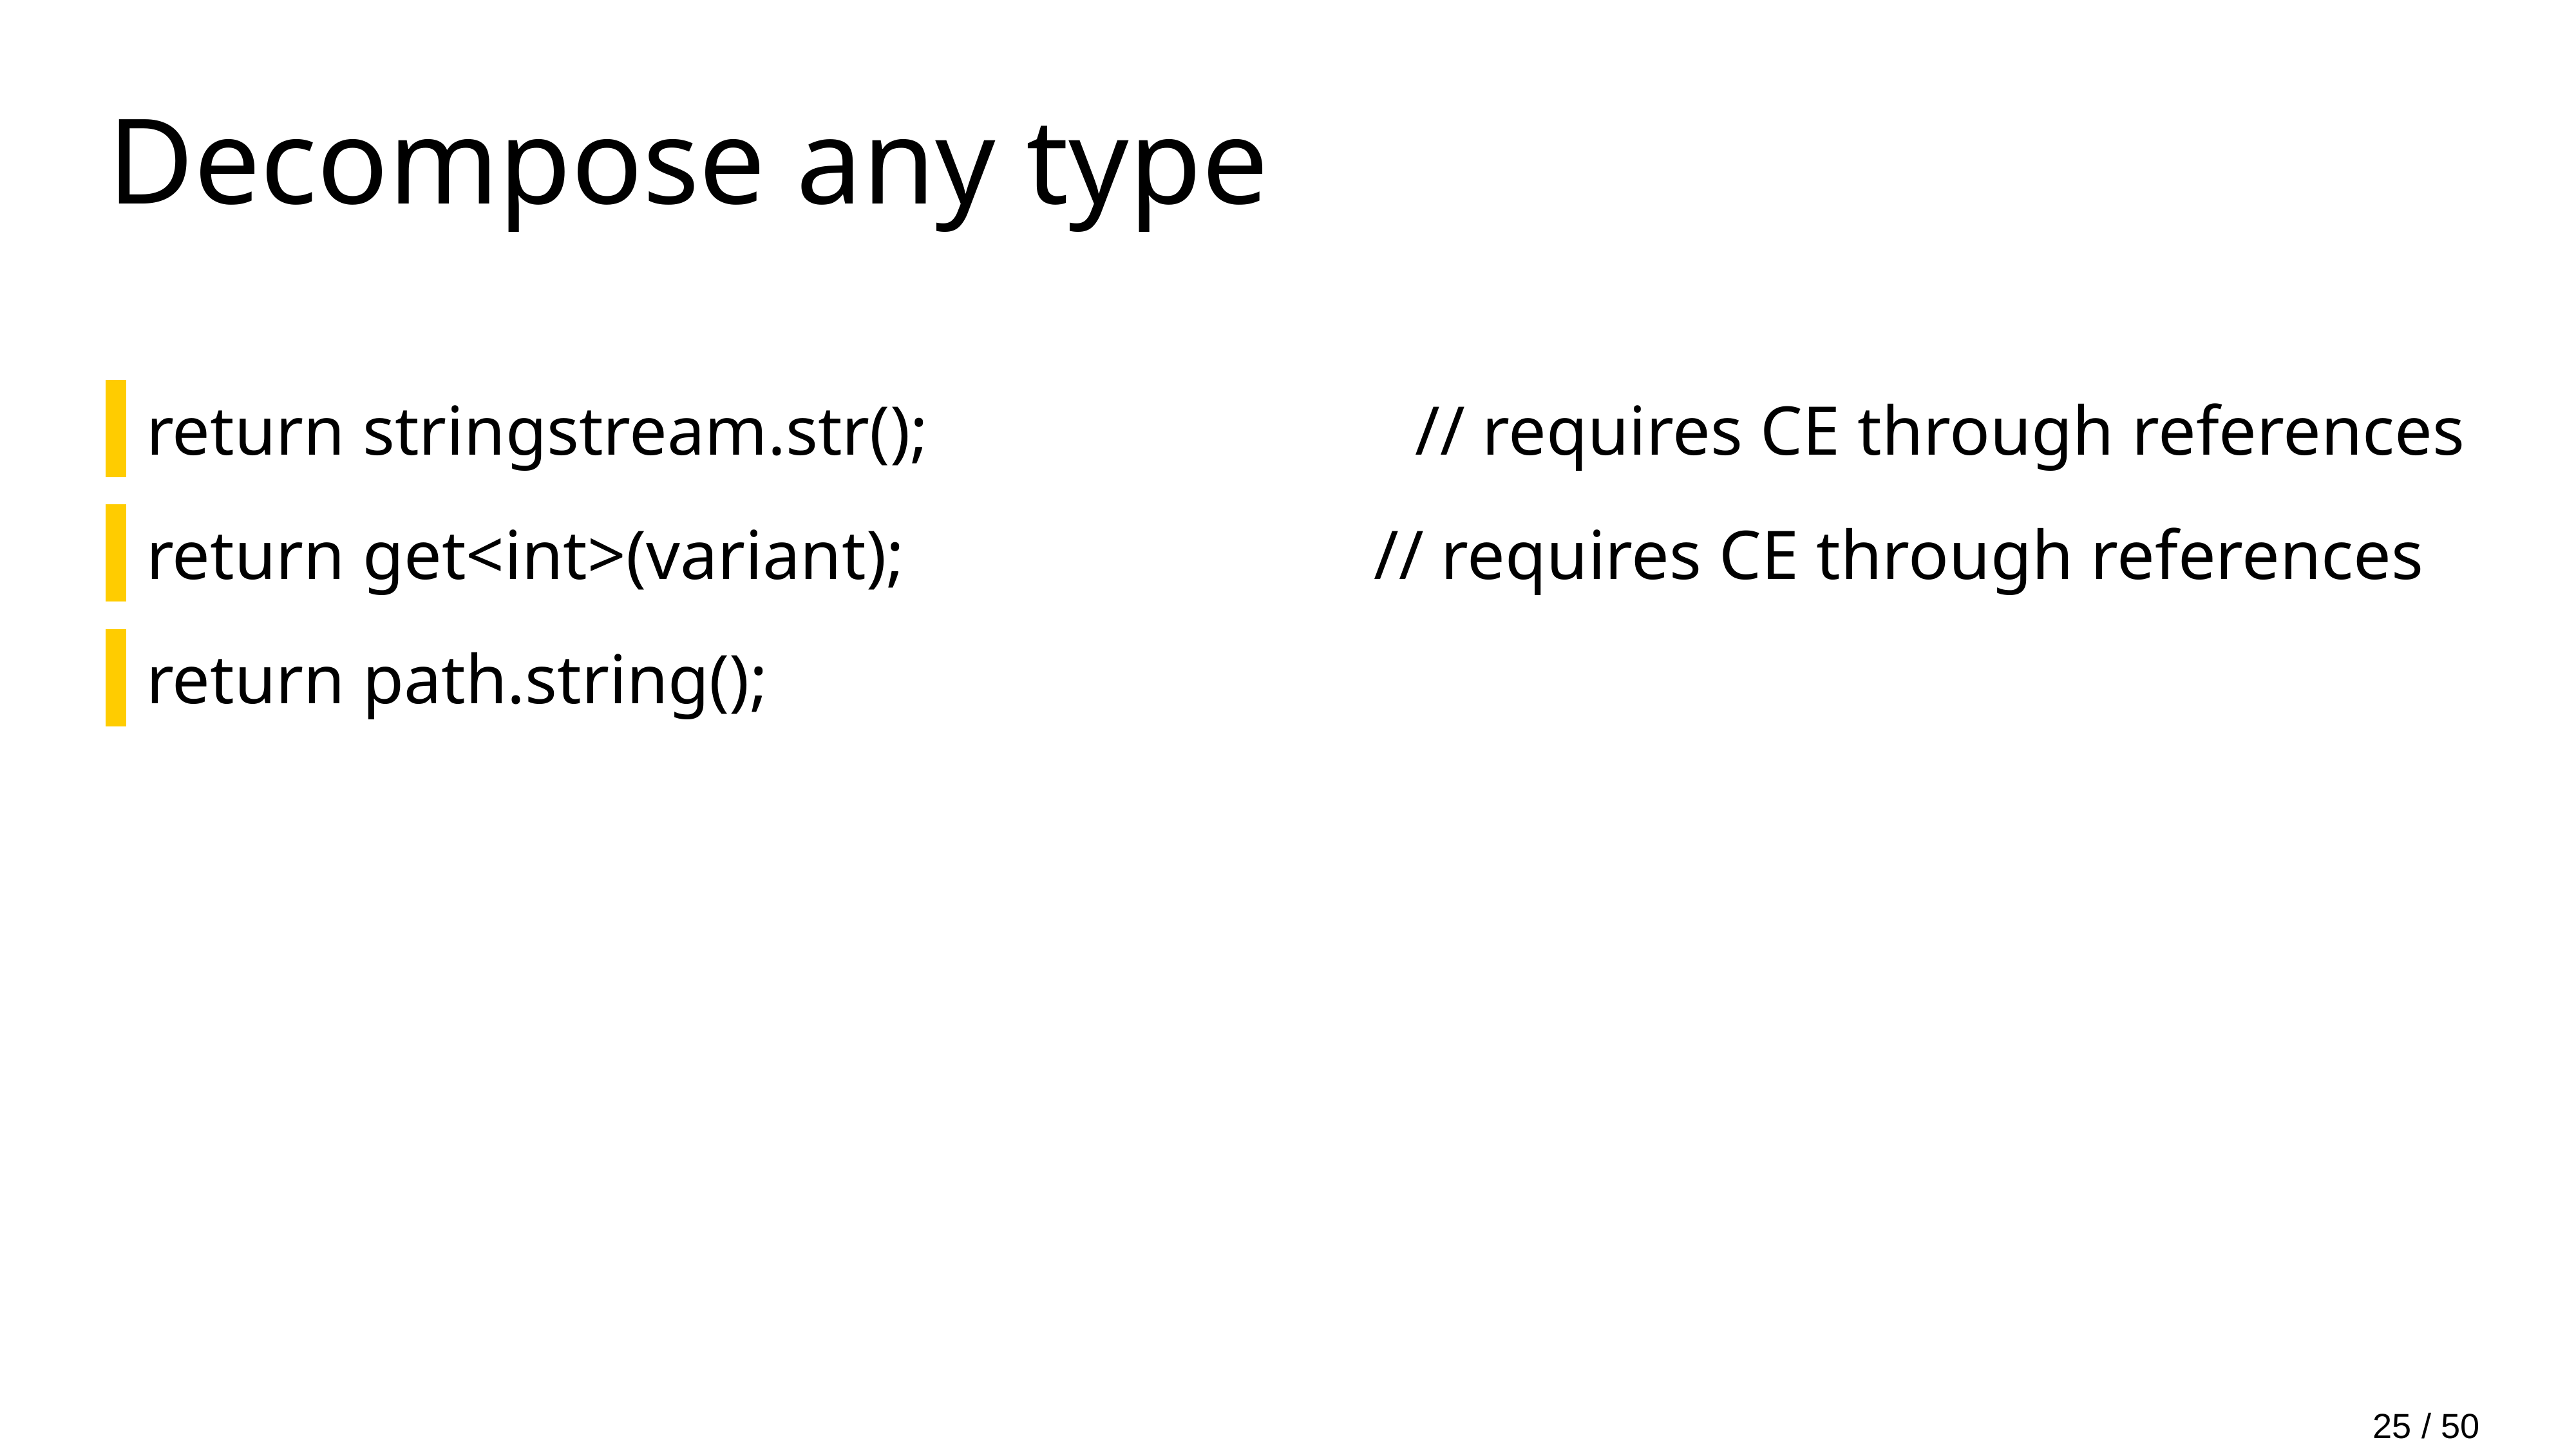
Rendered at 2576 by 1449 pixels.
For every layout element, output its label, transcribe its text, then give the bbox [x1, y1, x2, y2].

text_box return stringstream.str(); // requires CE through references return get<int>(variant); // requires CE through references return path.string(); [96, 364, 2512, 1419]
text_box <number> / 50 [2363, 1402, 2576, 1449]
title Decompose any type [108, 80, 2468, 242]
